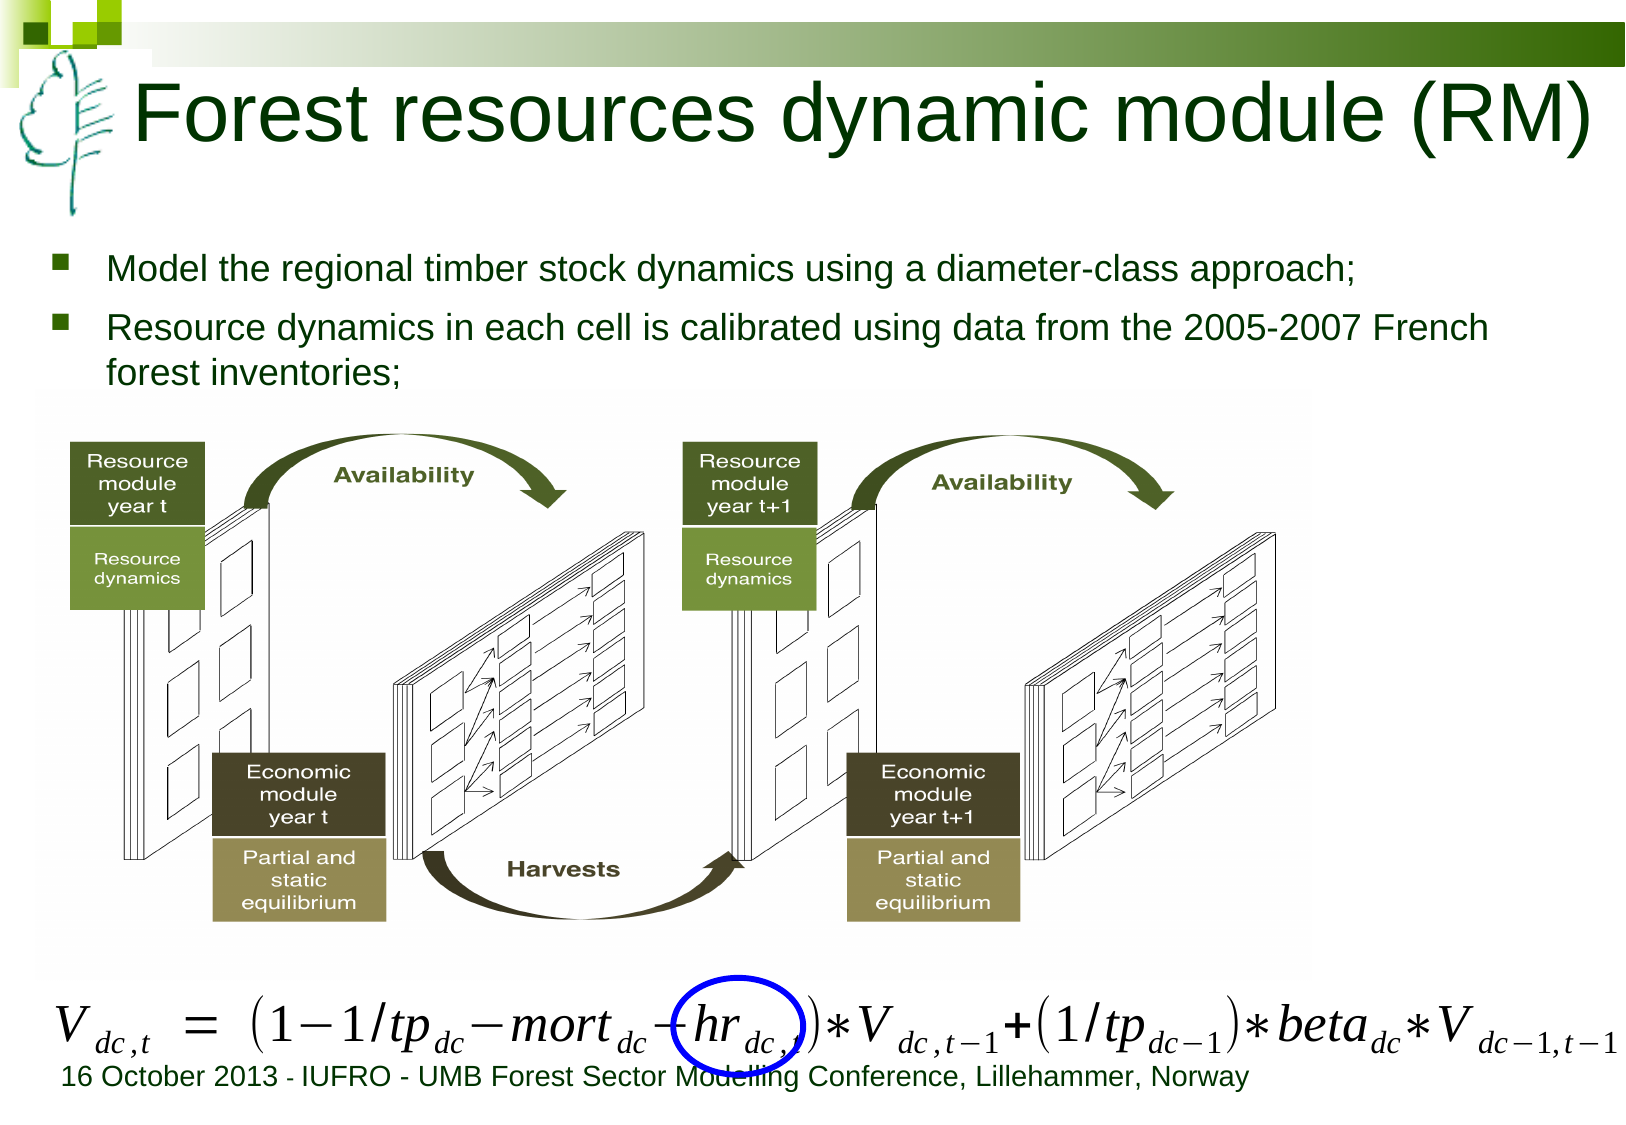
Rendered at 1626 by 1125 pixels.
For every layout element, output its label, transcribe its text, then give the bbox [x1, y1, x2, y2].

title Forest resources dynamic module (RM) [118, 49, 1620, 166]
chart [677, 992, 800, 1061]
chart [790, 992, 1625, 1061]
list Model the regional timber stock dynamics using a diameter-class approach; Resource dynamics in each cell is calibrated using data from the 2005-2007 French forest inventories; [35, 236, 1583, 402]
picture [35, 389, 1312, 981]
picture [19, 49, 152, 220]
chart [47, 992, 686, 1061]
